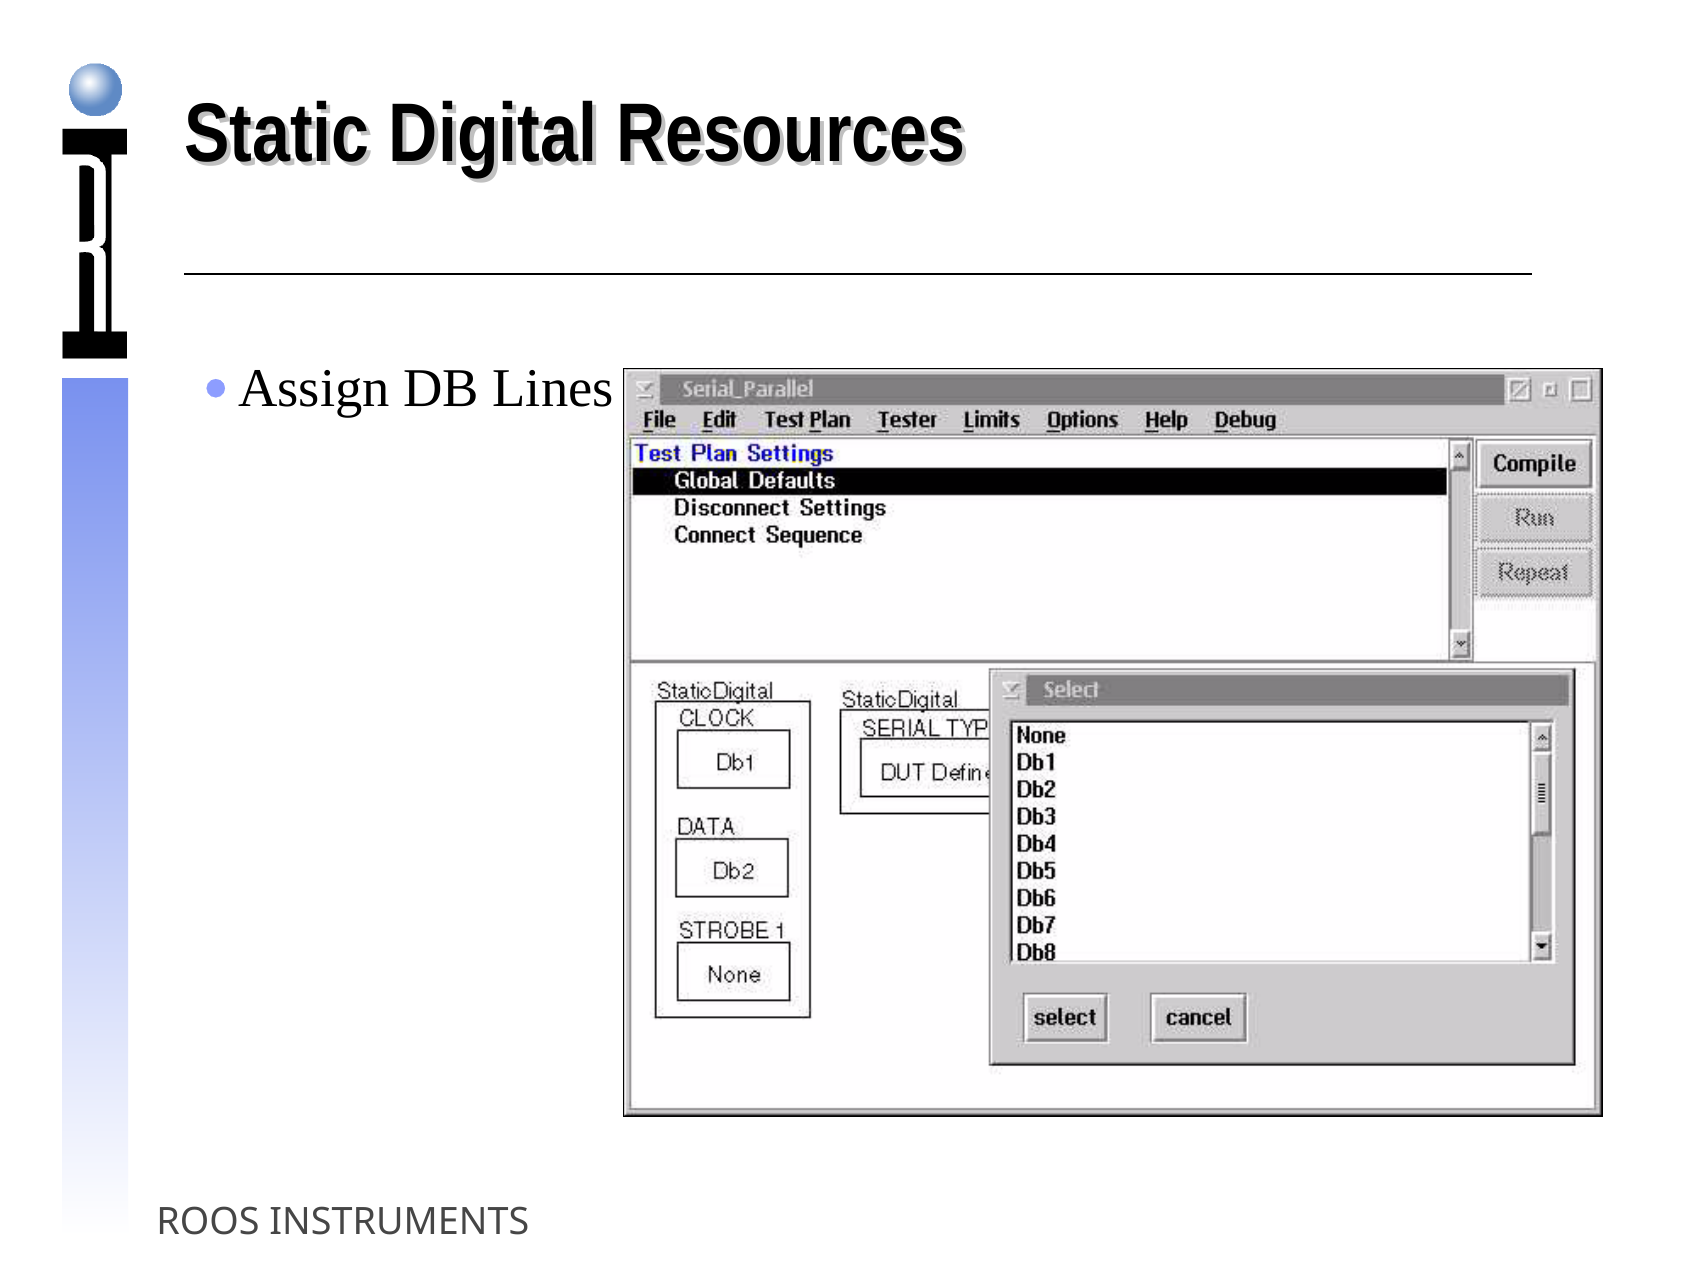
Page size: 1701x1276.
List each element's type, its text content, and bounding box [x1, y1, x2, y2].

text_box Assign DB Lines [192, 358, 1550, 445]
text_box Static Digital Resources [184, 92, 1539, 268]
picture [623, 368, 1603, 1117]
